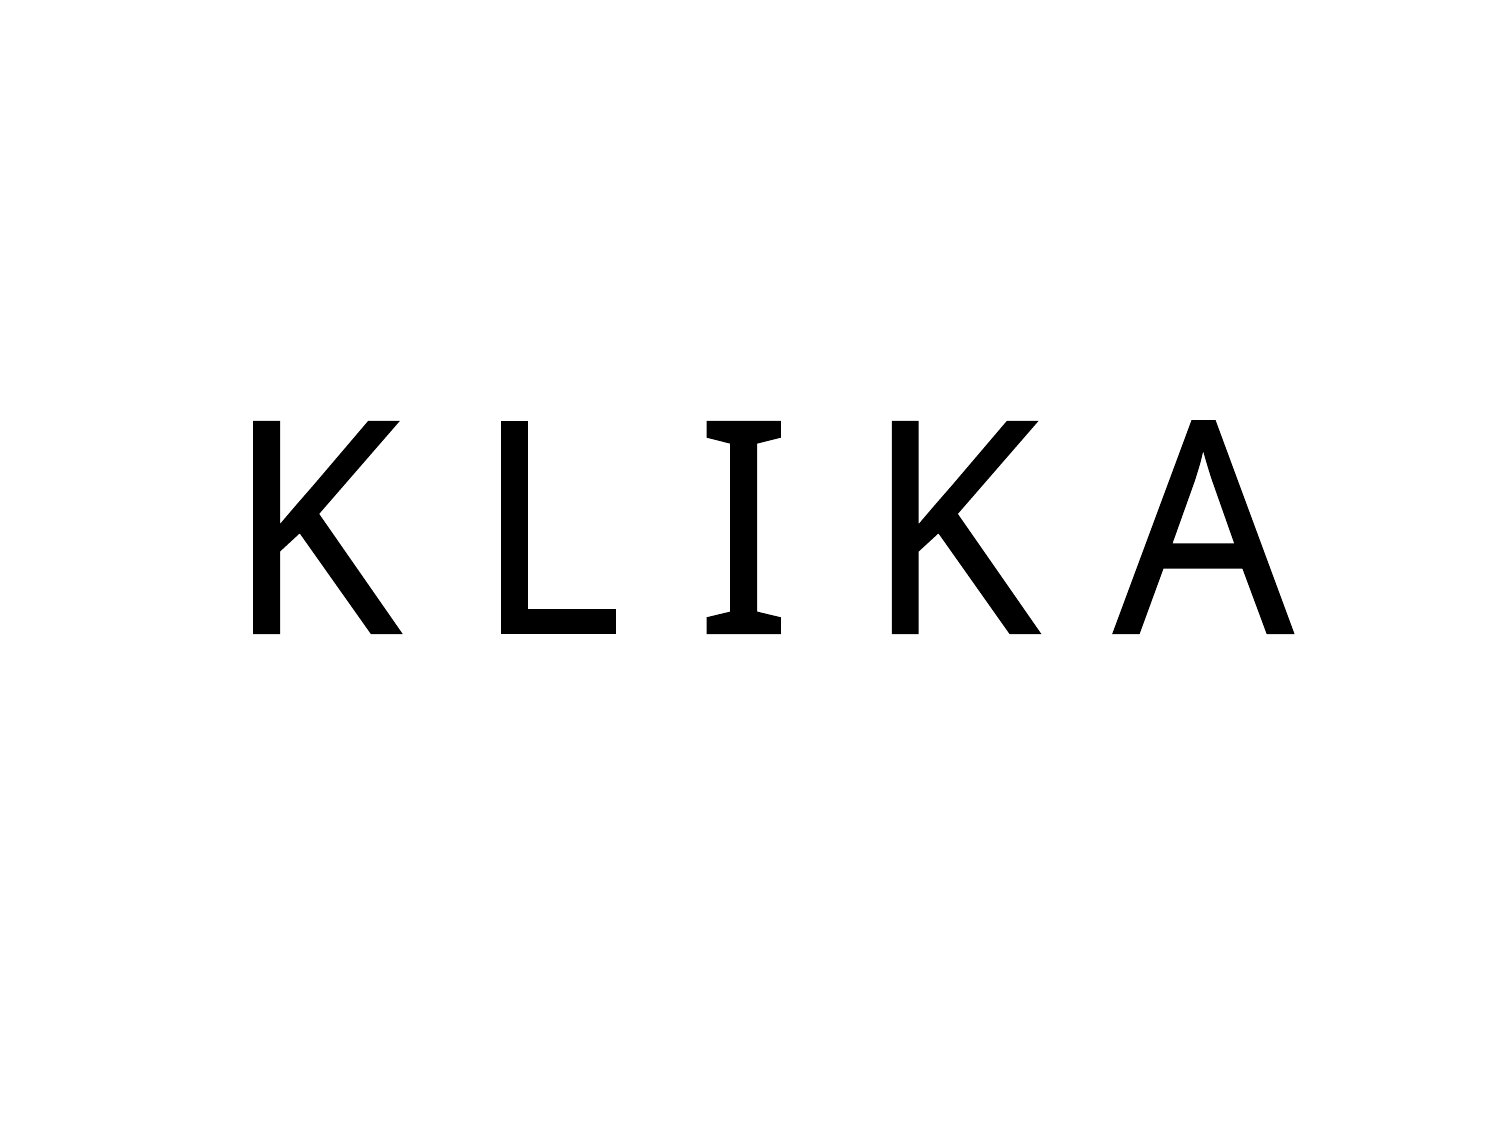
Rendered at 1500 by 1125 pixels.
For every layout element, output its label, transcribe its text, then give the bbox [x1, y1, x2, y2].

text_box K L I K A [892, 421, 1040, 634]
text_box K L I K A [1113, 420, 1294, 634]
text_box K L I K A [253, 421, 402, 634]
text_box K L I K A [502, 421, 616, 634]
text_box K L I K A [707, 421, 781, 634]
